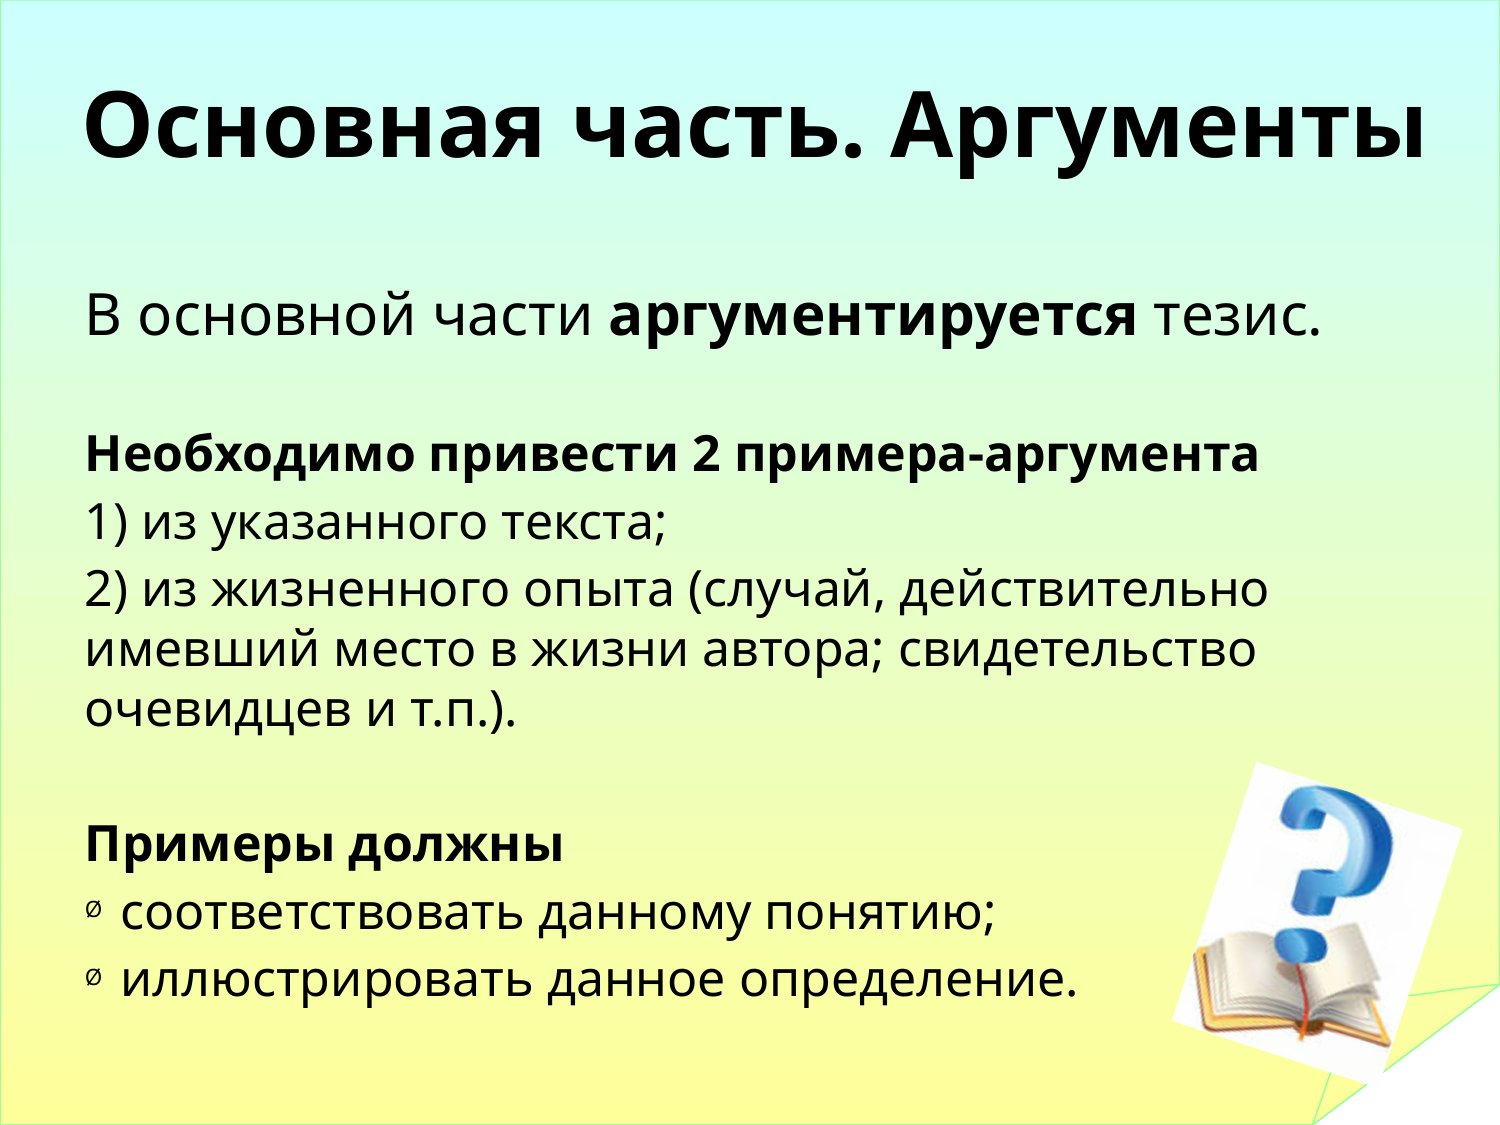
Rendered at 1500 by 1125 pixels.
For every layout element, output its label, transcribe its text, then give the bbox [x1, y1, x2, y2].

text_box [0, 0, 1500, 1125]
picture [1171, 761, 1463, 1088]
text_box Основная часть. Аргументы [46, 58, 1465, 184]
text_box В основной части аргументируется тезис. Необходимо привести 2 примера-аргумента 1) из указанного текста; 2) из жизненного опыта (случай, действительно имевший место в жизни автора; свидетельство очевидцев и т.п.). Примеры должны соответствовать данному понятию; иллюстрировать данное определение. [70, 269, 1465, 1082]
